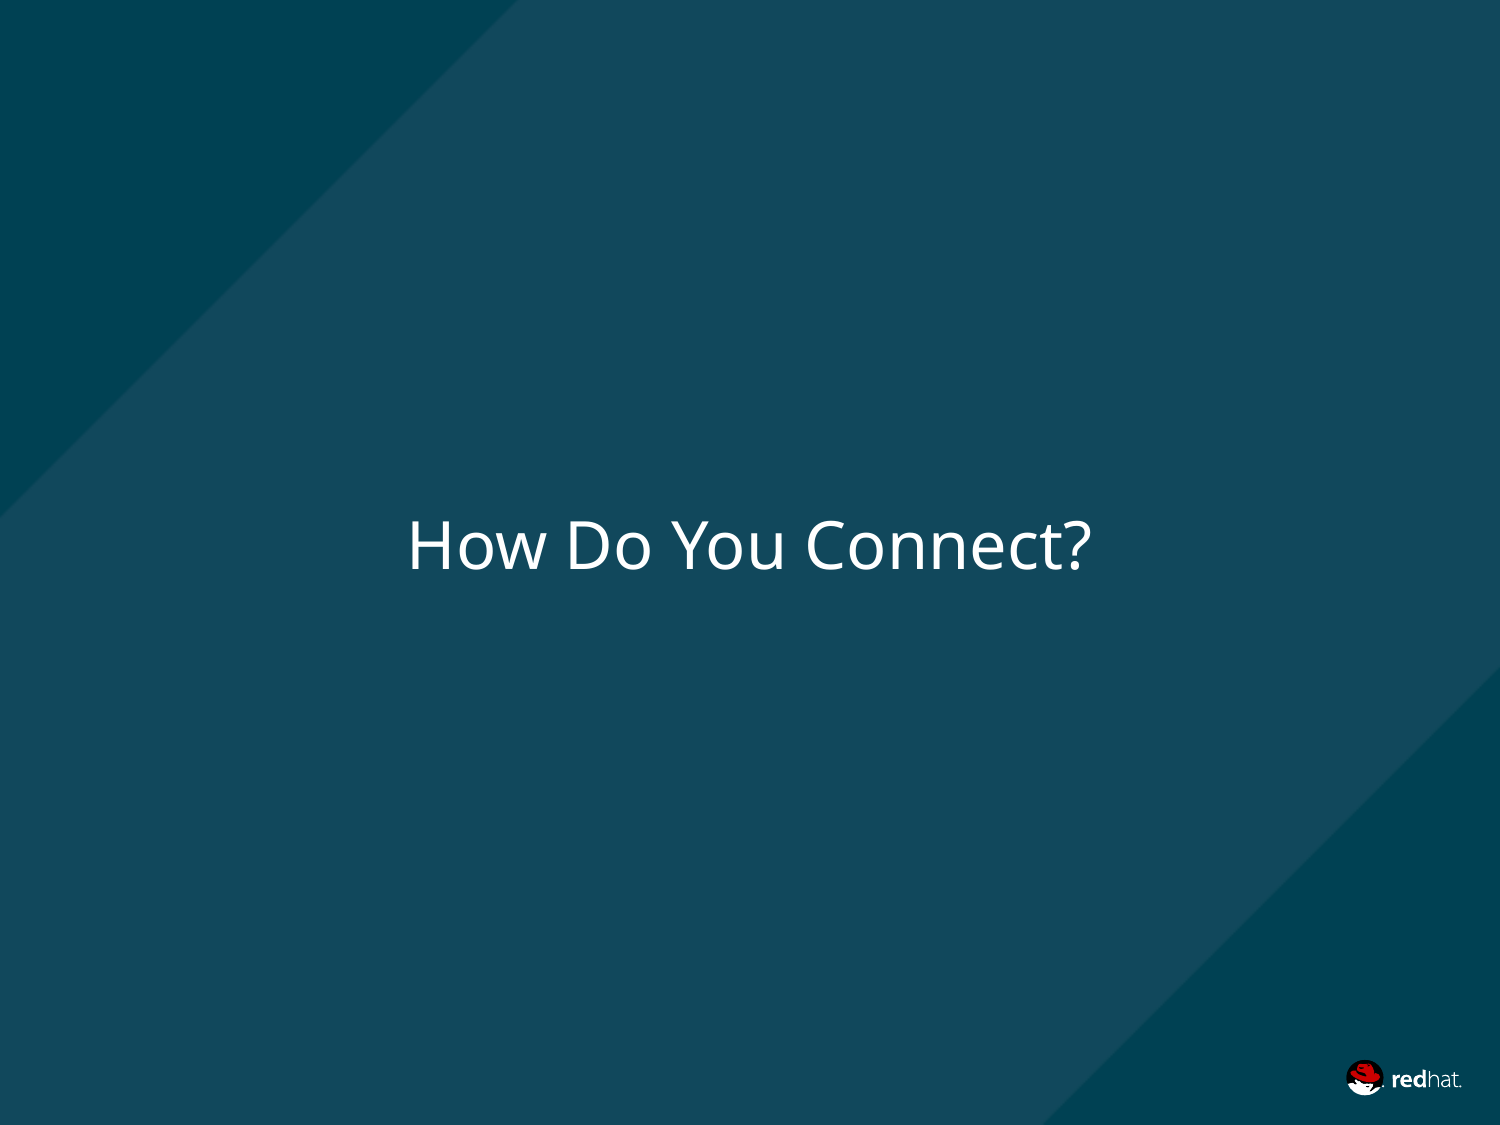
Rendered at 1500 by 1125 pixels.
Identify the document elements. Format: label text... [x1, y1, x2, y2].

picture [0, 0, 1500, 1125]
title How Do You Connect? [112, 440, 1388, 648]
